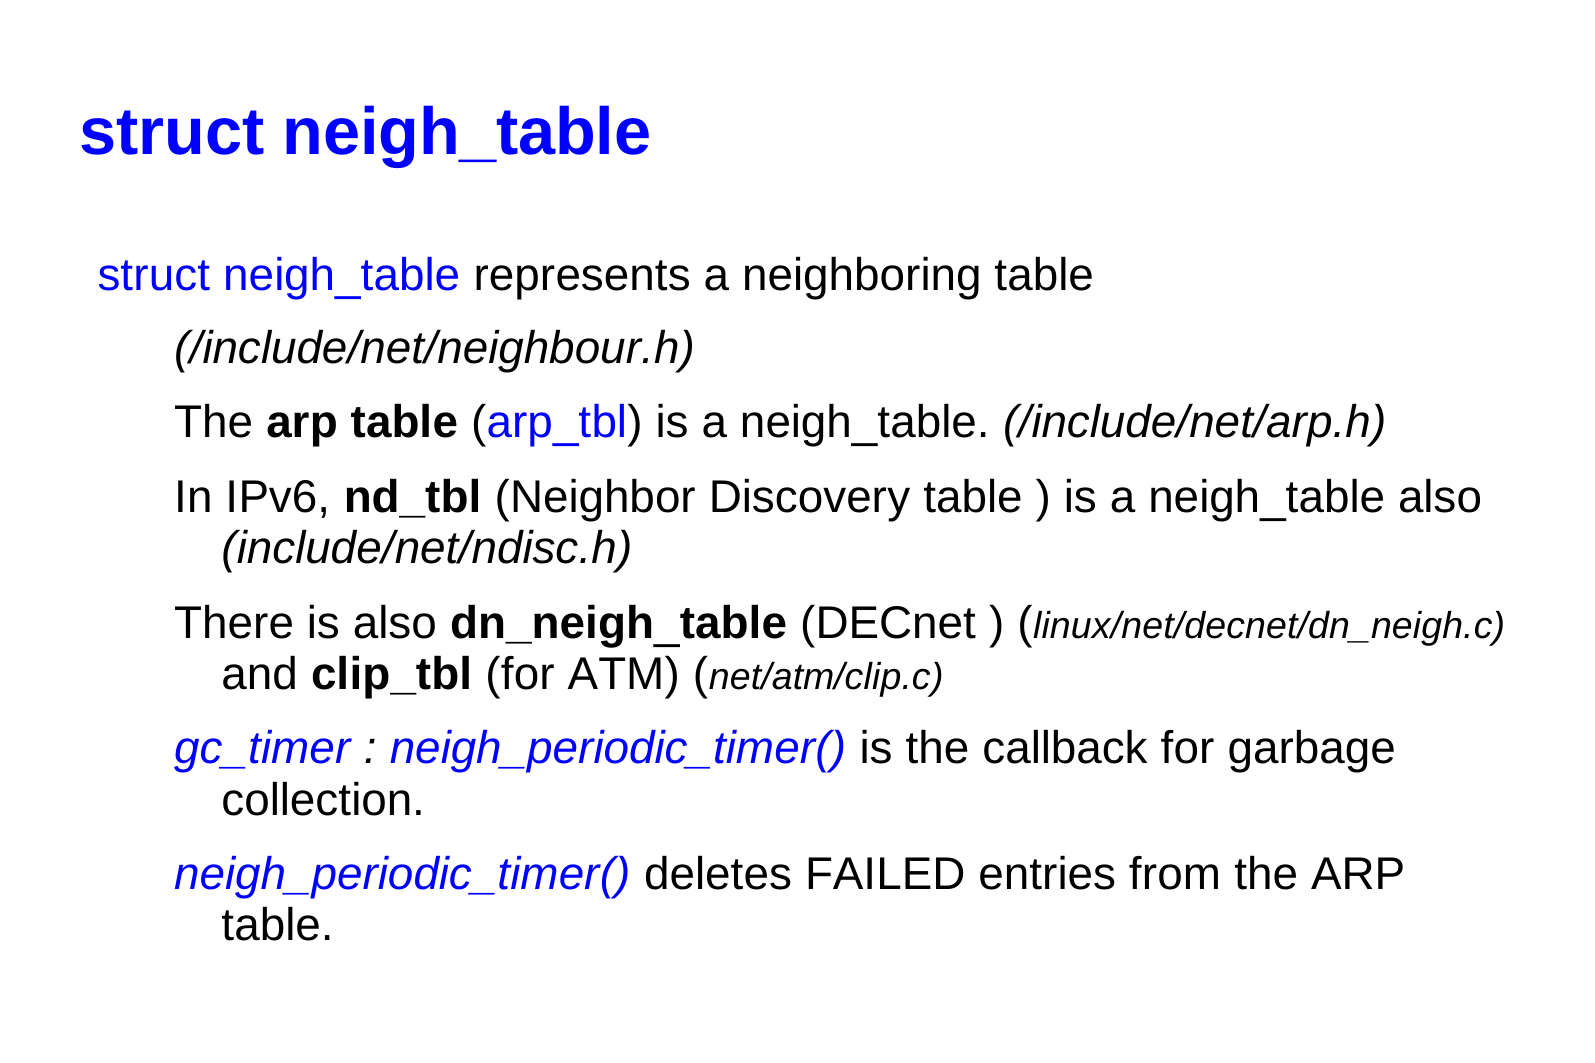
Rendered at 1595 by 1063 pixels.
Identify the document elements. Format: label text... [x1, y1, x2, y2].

title struct neigh_table [79, 49, 1515, 213]
list struct neigh_table represents a neighboring table (/include/net/neighbour.h) The arp table (arp_tbl) is a neigh_table. (/include/net/arp.h) In IPv6, nd_tbl (Neighbor Discovery table ) is a neigh_table also (include/net/ndisc.h) There is also dn_neigh_table (DECnet ) (linux/net/decnet/dn_neigh.c) and clip_tbl (for ATM) (net/atm/clip.c) gc_timer : neigh_periodic_timer() is the callback for garbage collection. neigh_periodic_timer() deletes FAILED entries from the ARP table. [79, 248, 1515, 1028]
